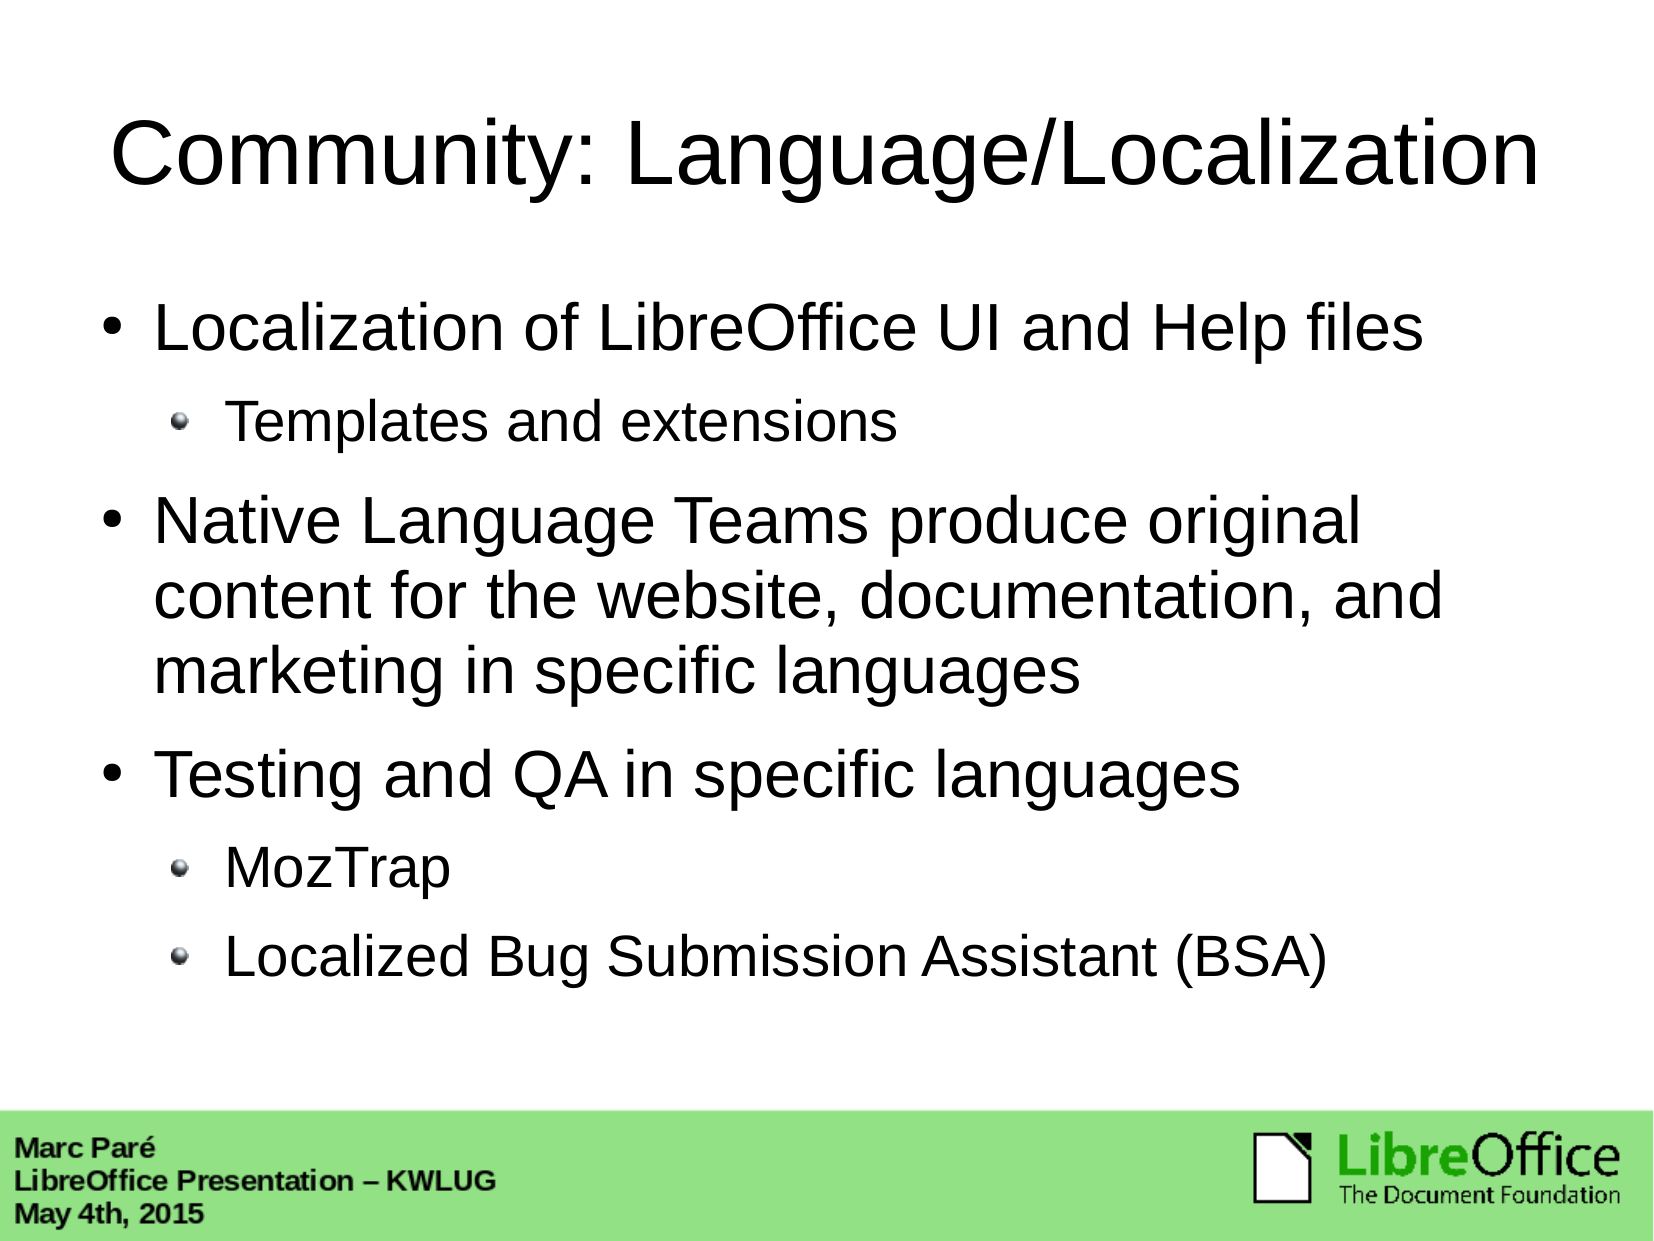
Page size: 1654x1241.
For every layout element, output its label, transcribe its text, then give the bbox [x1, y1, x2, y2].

picture [0, 0, 1654, 1241]
list Localization of LibreOffice UI and Help files Templates and extensions Native Language Teams produce original content for the website, documentation, and marketing in specific languages Testing and QA in specific languages MozTrap Localized Bug Submission Assistant (BSA) [82, 290, 1571, 1010]
title Community: Language/Localization [82, 49, 1571, 257]
